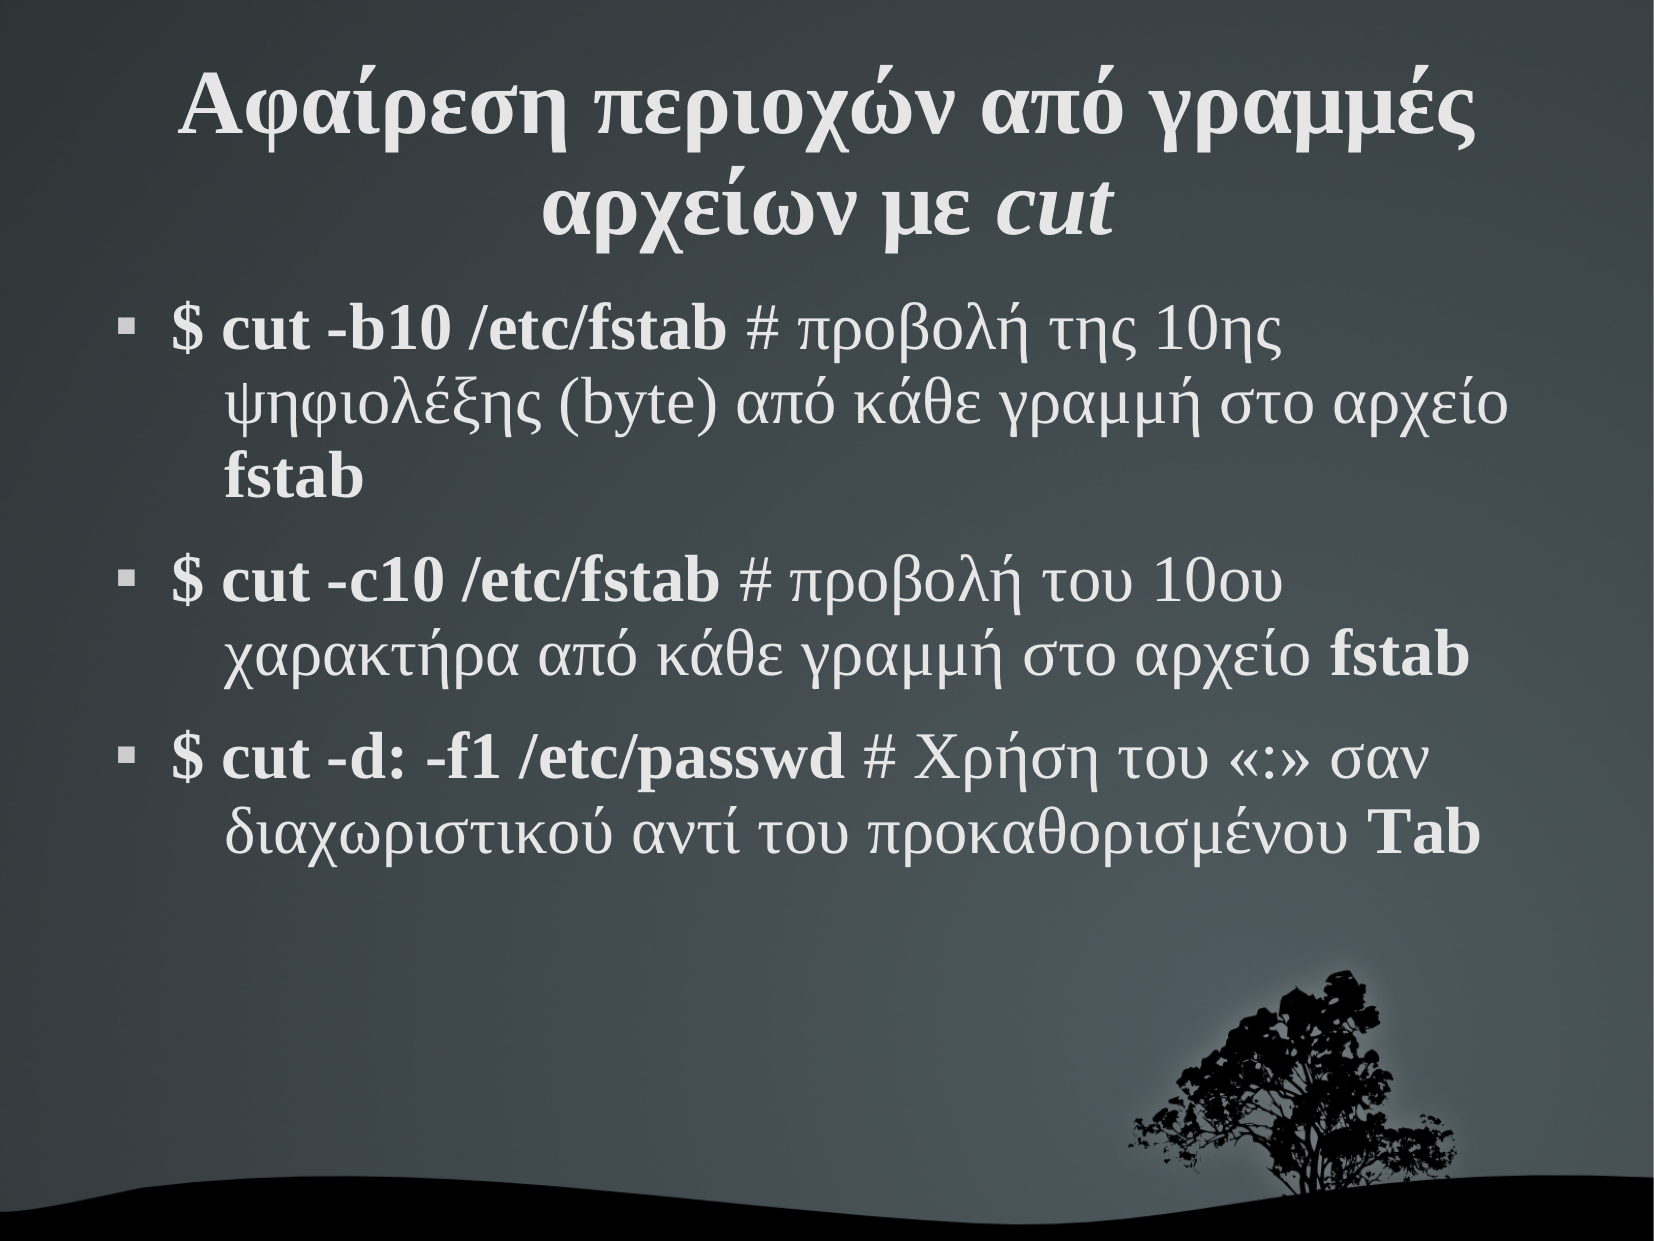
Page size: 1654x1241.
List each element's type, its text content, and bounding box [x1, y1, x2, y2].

list $ cut -b10 /etc/fstab # προβολή της 10ης ψηφιολέξης (byte) από κάθε γραμμή στο αρχείο fstab $ cut -c10 /etc/fstab # προβολή του 10ου χαρακτήρα από κάθε γραμμή στο αρχείο fstab $ cut -d: -f1 /etc/passwd # Χρήση του «:» σαν διαχωριστικού αντί του προκαθορισμένου Tab [82, 290, 1571, 1109]
picture [0, 0, 1654, 1241]
title Αφαίρεση περιοχών από γραμμές αρχείων με cut [82, 33, 1571, 273]
